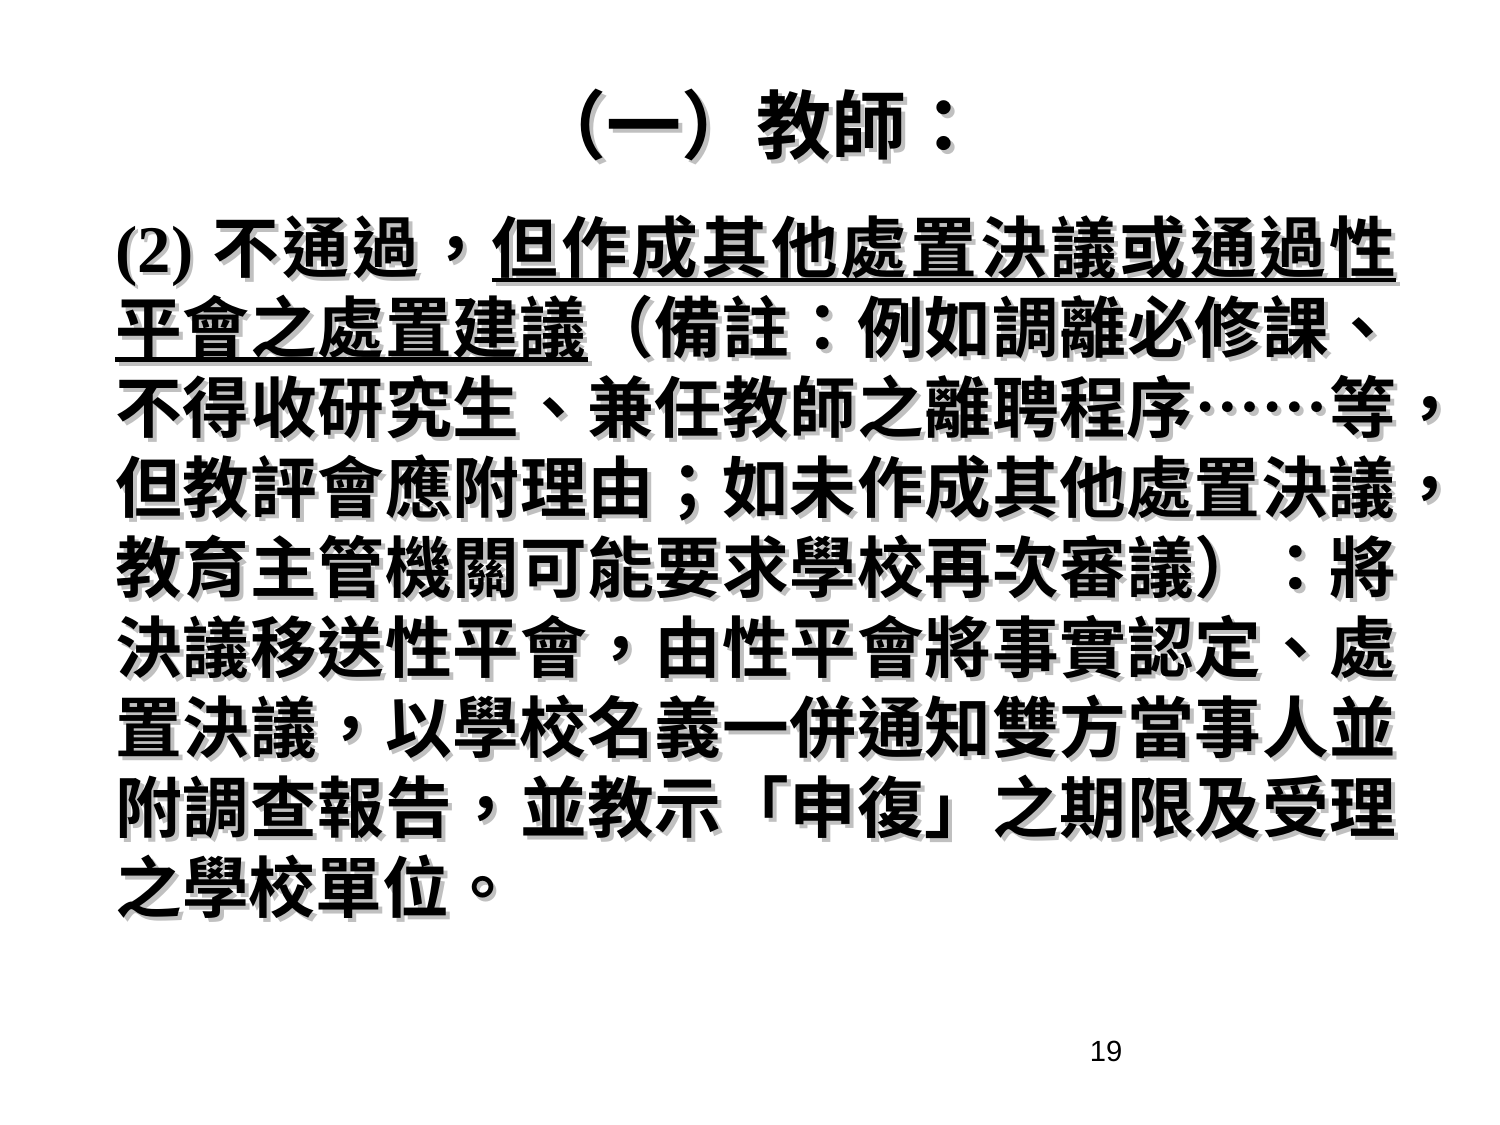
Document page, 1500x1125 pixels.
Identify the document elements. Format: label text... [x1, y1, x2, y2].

text_box [1074, 1024, 1426, 1103]
text_box （一）教師： (2)不通過，但作成其他處置決議或通過性平會之處置建議（備註：例如調離必修課、不得收研究生、兼任教師之離聘程序……等，但教評會應附理由；如未作成其他處置決議，教育主管機關可能要求學校再次審議）：將決議移送性平會，由性平會將事實認定、處置決議，以學校名義一併通知雙方當事人並附調查報告，並教示「申復」之期限及受理之學校單位。 [100, 71, 1411, 933]
